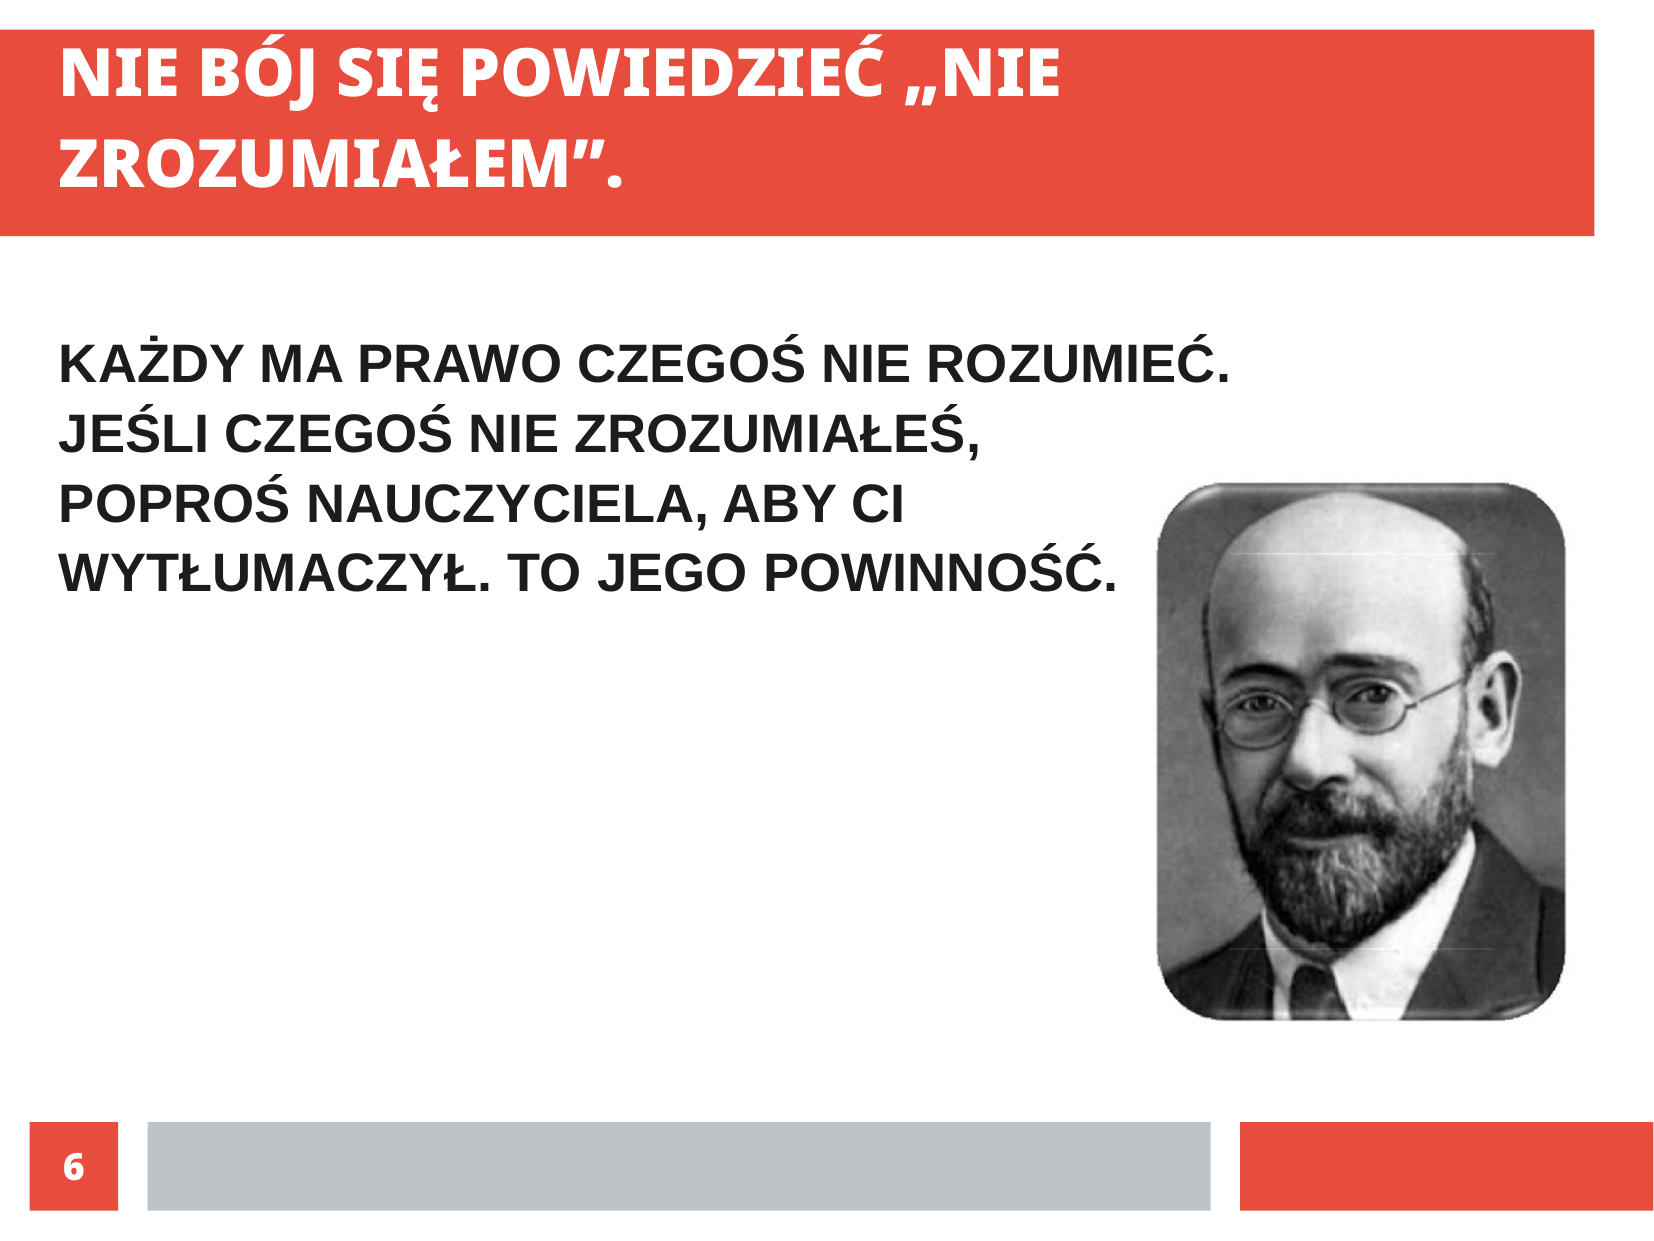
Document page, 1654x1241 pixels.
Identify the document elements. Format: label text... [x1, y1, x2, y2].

picture [1131, 434, 1583, 1075]
list KAŻDY MA PRAWO CZEGOŚ NIE ROZUMIEĆ. JEŚLI CZEGOŚ NIE ZROZUMIAŁEŚ, POPROŚ NAUCZYCIELA, ABY CI WYTŁUMACZYŁ. TO JEGO POWINNOŚĆ. [59, 324, 1565, 1093]
title NIE BÓJ SIĘ POWIEDZIEĆ „NIE ZROZUMIAŁEM”. [59, 59, 1595, 207]
